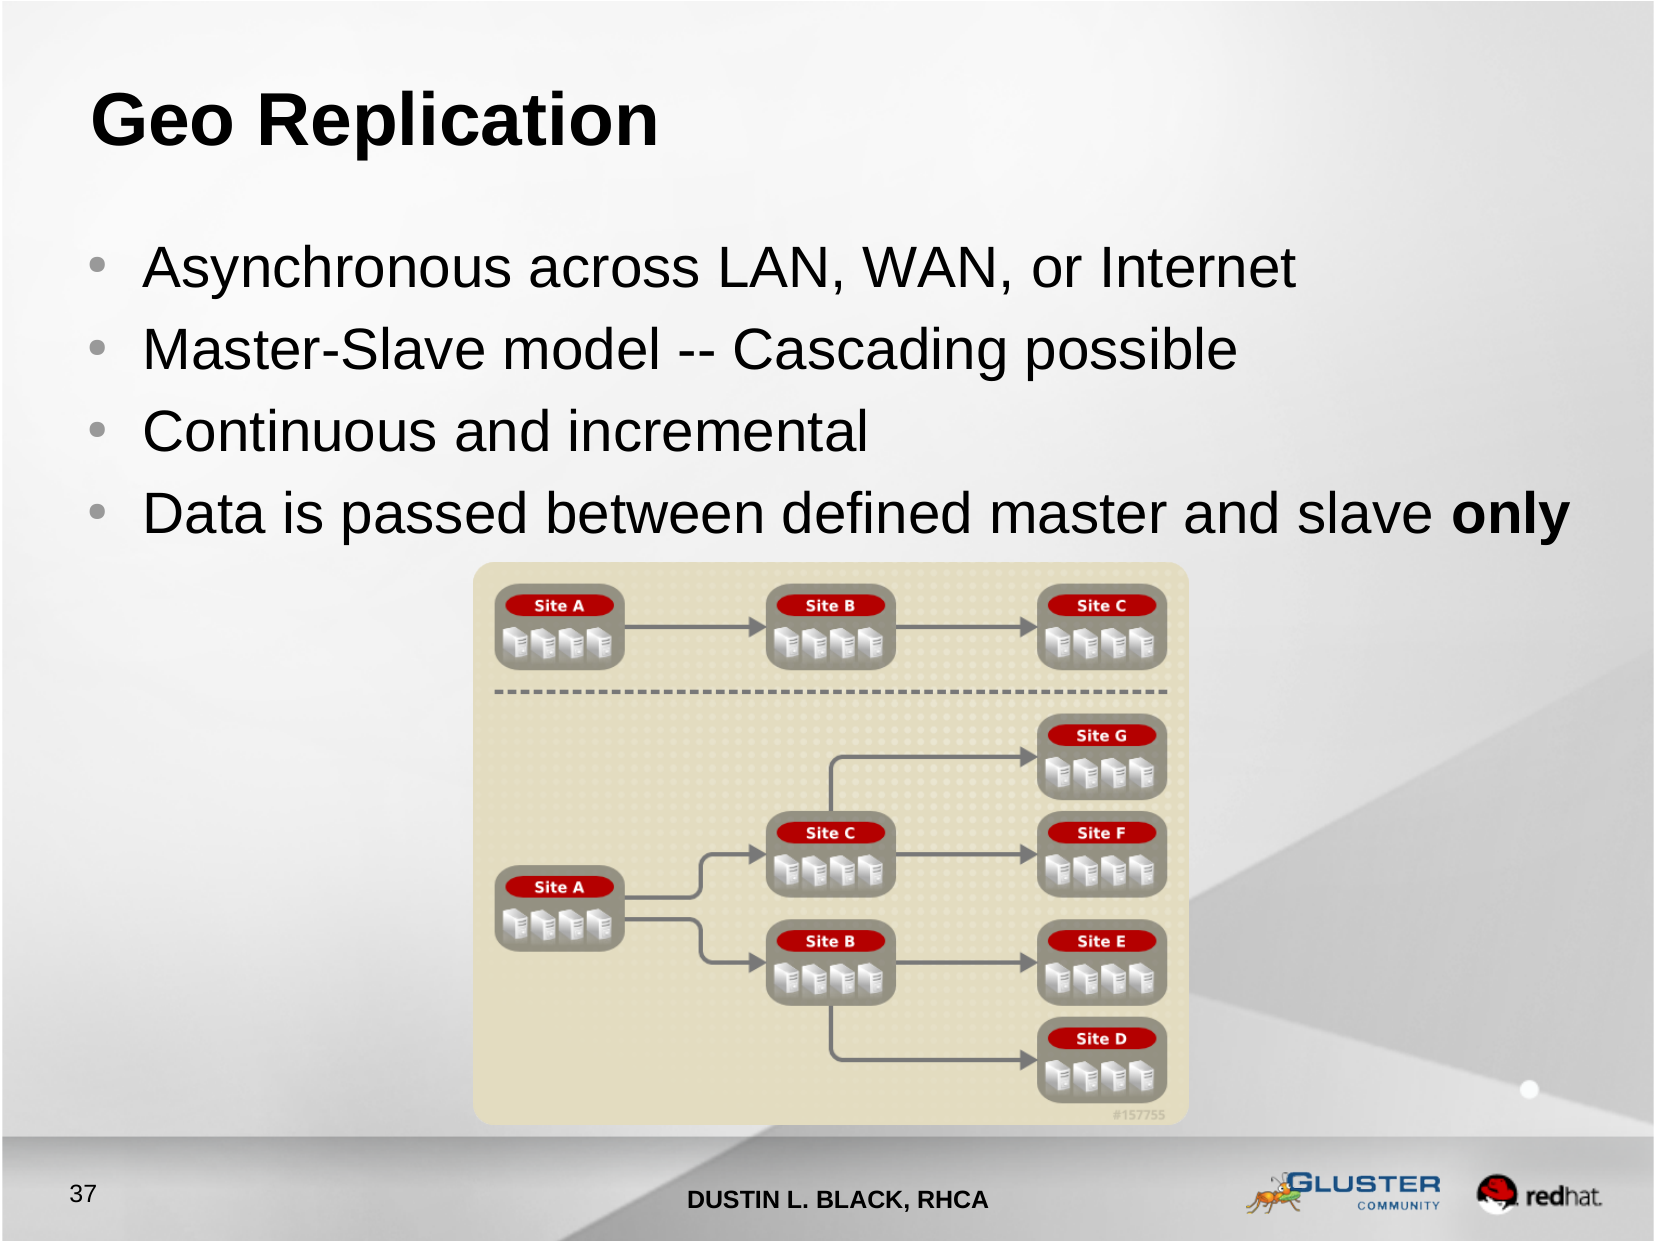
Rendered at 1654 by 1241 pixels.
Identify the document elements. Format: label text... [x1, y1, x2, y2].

list Asynchronous across LAN, WAN, or Internet Master-Slave model -- Cascading possible Continuous and incremental Data is passed between defined master and slave only [86, 232, 1576, 1111]
picture [2, 1, 1654, 1241]
title Geo Replication [90, 15, 1579, 223]
